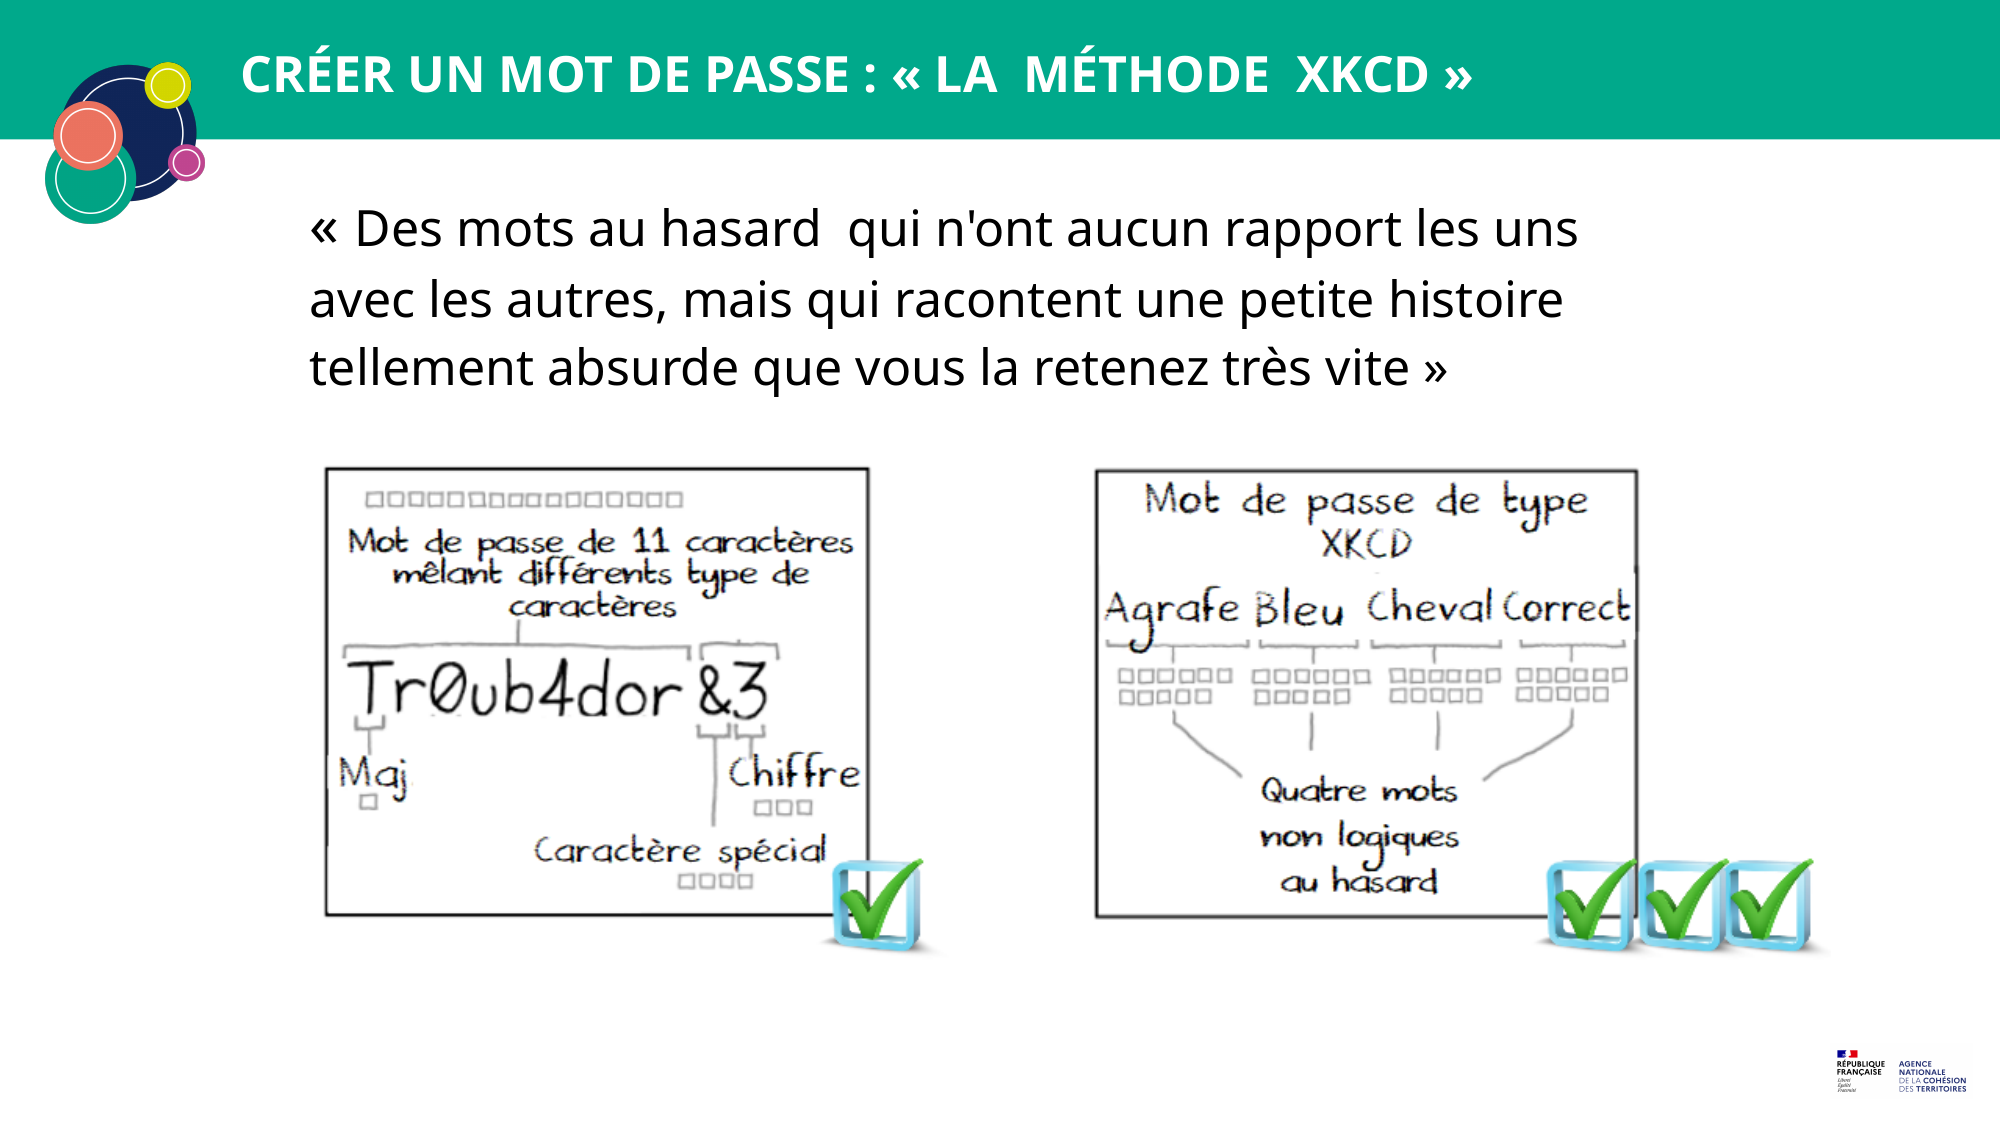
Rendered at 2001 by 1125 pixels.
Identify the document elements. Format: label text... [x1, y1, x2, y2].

picture [1830, 1043, 1973, 1099]
text_box CRÉER UN MOT DE PASSE : « LA MÉTHODE XKCD » [225, 35, 1961, 111]
picture [307, 460, 972, 995]
picture [45, 62, 205, 224]
picture [1085, 463, 1831, 992]
text_box « Des mots au hasard qui n'ont aucun rapport les uns avec les autres, mais qui racontent une petite histoire tellement absurde que vous la retenez très vite » [295, 177, 1678, 483]
